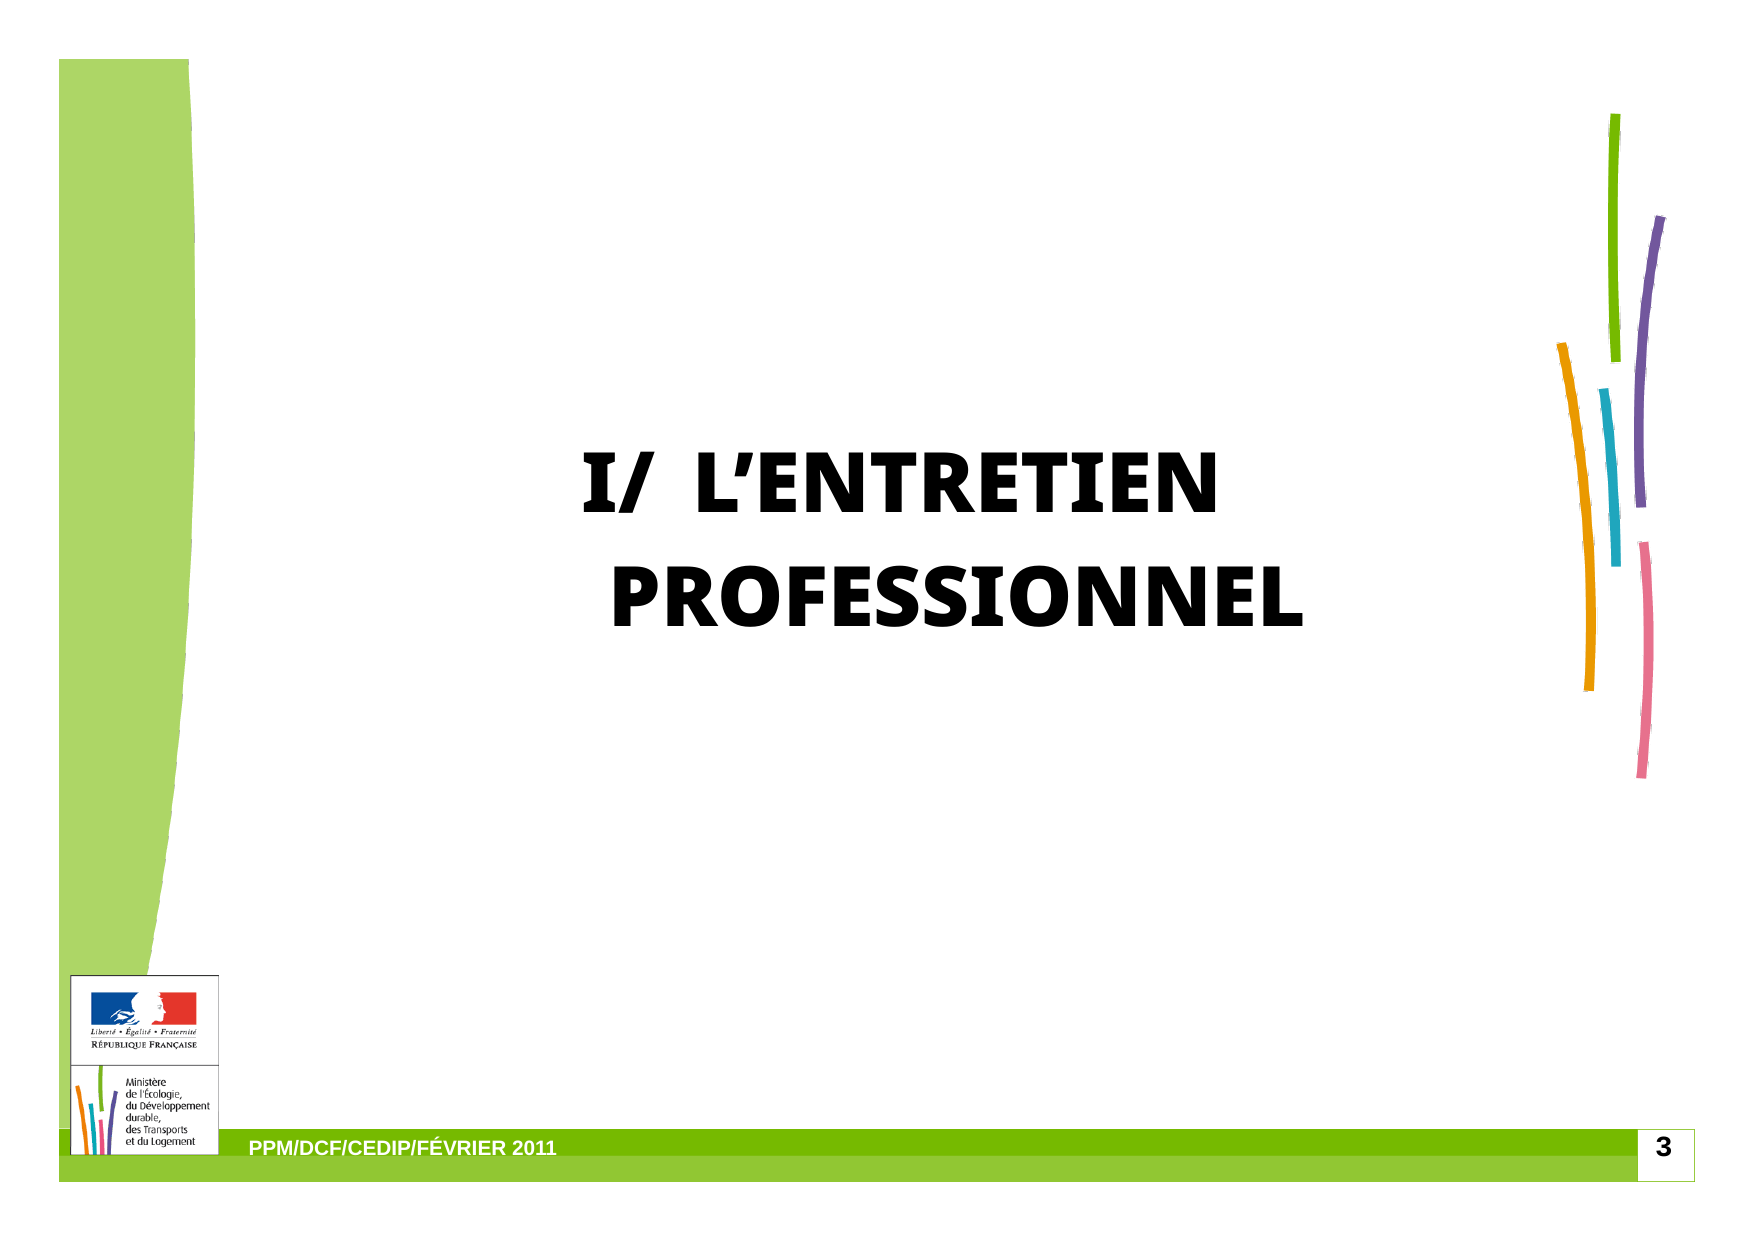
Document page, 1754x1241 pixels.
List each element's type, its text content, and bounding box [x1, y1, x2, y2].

text_box PPM/DCF/CEDIP/FÉVRIER 2011 [233, 1129, 592, 1169]
picture [59, 59, 1695, 1182]
text_box I/ L’ENTRETIEN PROFESSIONNEL [249, 416, 1552, 666]
